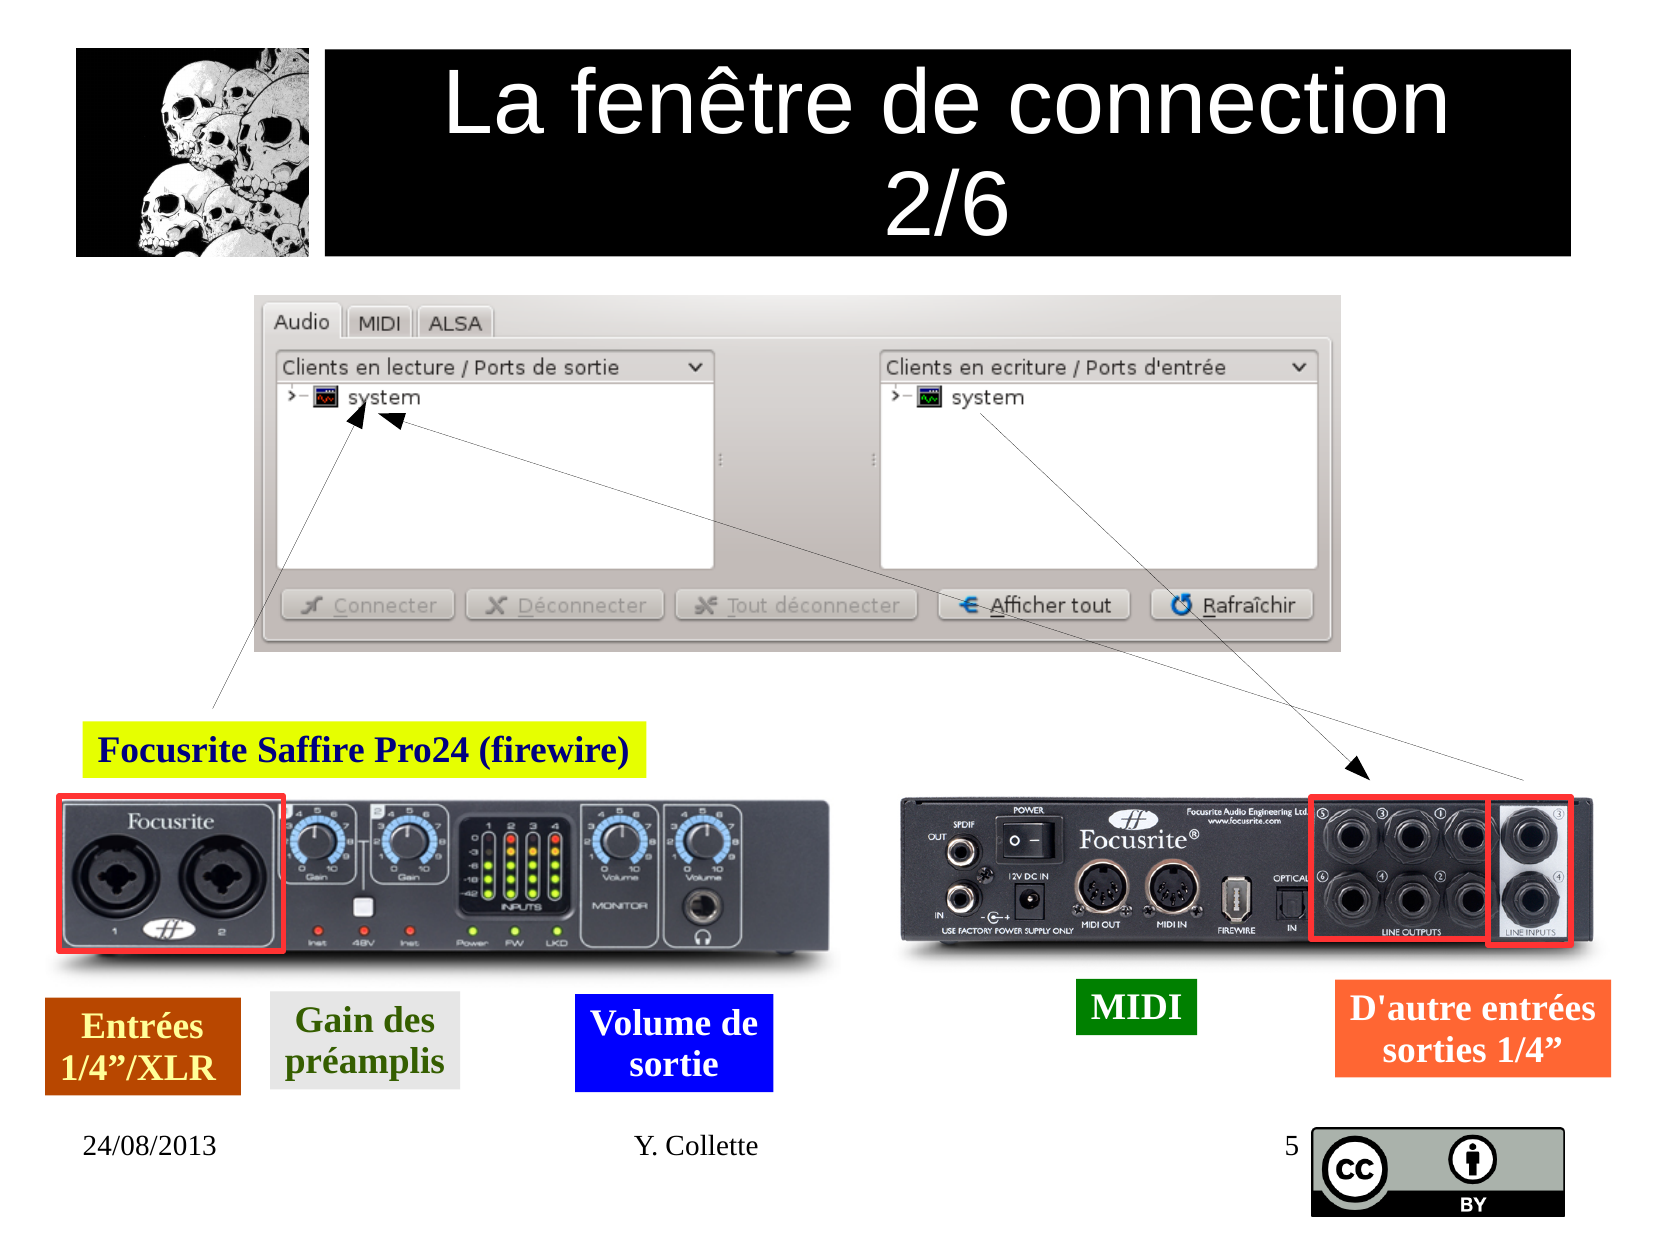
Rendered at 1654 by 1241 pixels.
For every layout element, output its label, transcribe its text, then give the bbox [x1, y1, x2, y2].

picture [862, 780, 1636, 979]
picture [254, 295, 1341, 652]
picture [1311, 1127, 1565, 1217]
picture [45, 796, 841, 1037]
title La fenêtre de connection 2/6 [324, 49, 1571, 257]
picture [62, 799, 281, 948]
picture [76, 48, 309, 257]
text_box Volume de sortie [575, 994, 774, 1093]
text_box Gain des préamplis [270, 991, 461, 1090]
text_box Entrées 1/4”/XLR [45, 997, 241, 1096]
text_box Focusrite Saffire Pro24 (firewire) [82, 721, 647, 778]
text_box D'autre entrées sorties 1/4” [1335, 979, 1612, 1078]
text_box MIDI [1076, 978, 1198, 1036]
